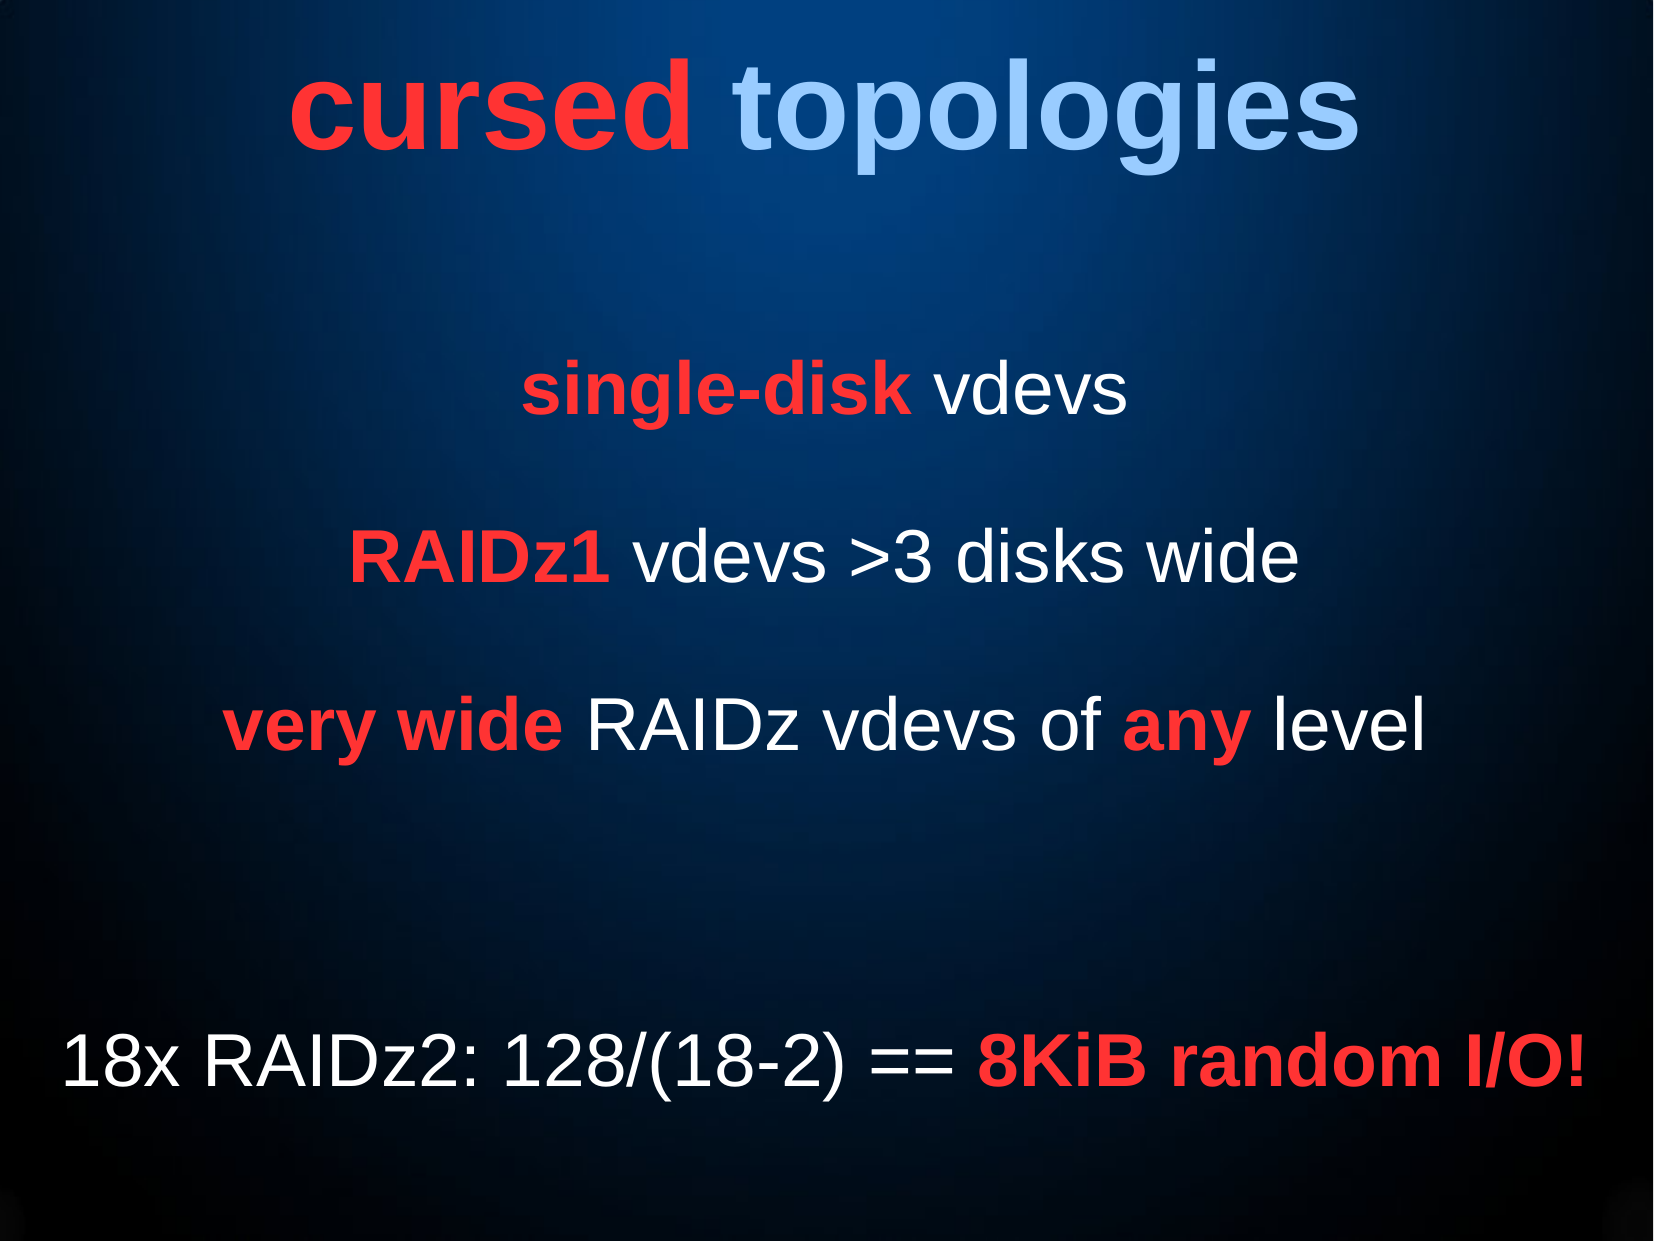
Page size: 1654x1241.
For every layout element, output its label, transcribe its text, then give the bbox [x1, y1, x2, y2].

title cursed topologies [0, 2, 1651, 211]
picture [0, 0, 1654, 1241]
title single-disk vdevs RAIDz1 vdevs >3 disks wide very wide RAIDz vdevs of any level 18x RAIDz2: 128/(18-2) == 8KiB random I/O! [60, 165, 1591, 1201]
